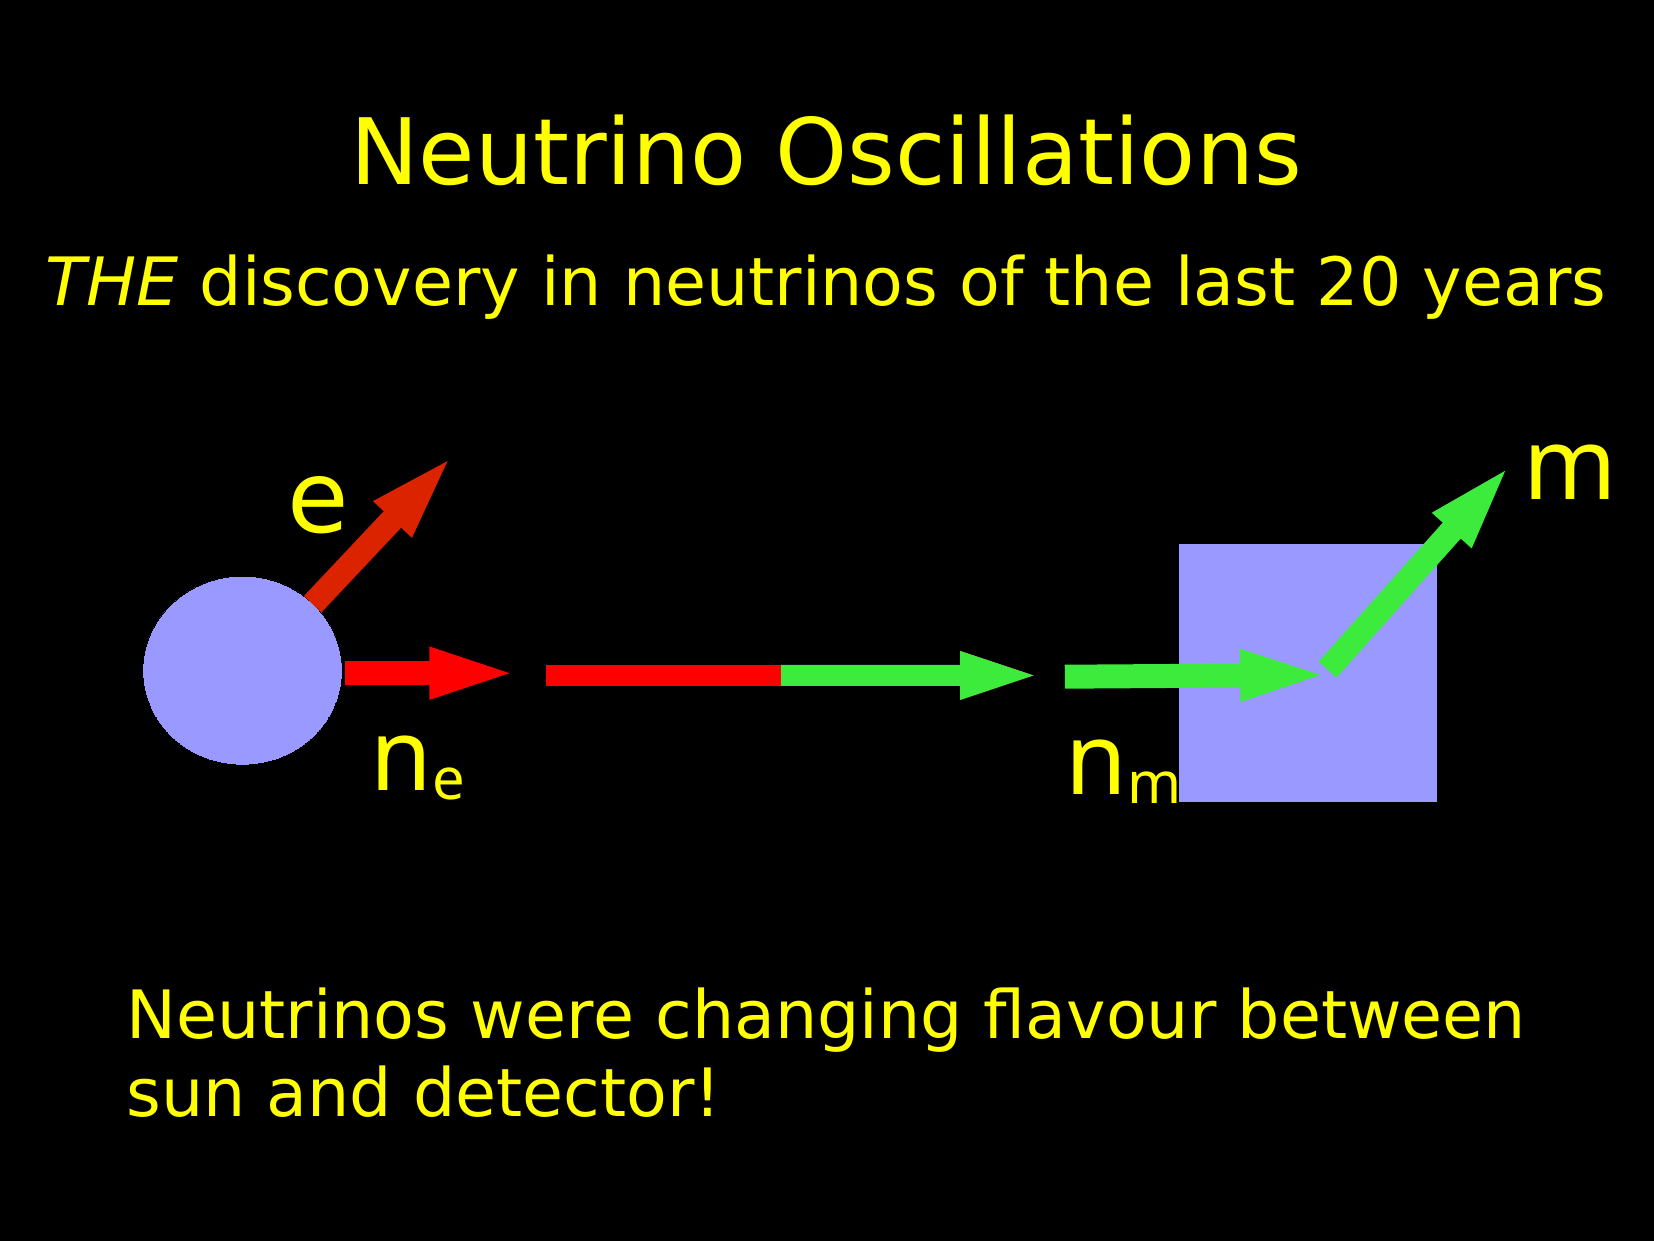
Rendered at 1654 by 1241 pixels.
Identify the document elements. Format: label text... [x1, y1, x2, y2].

text_box Neutrinos were changing flavour between sun and detector! [111, 969, 1543, 1140]
text_box THE discovery in neutrinos of the last 20 years [30, 235, 1624, 329]
text_box ne [355, 676, 474, 848]
title Neutrino Oscillations [82, 56, 1571, 235]
text_box e [273, 432, 365, 564]
text_box nm [1050, 680, 1184, 856]
text_box m [1508, 385, 1631, 531]
text_box [142, 576, 343, 766]
text_box [1178, 543, 1438, 803]
